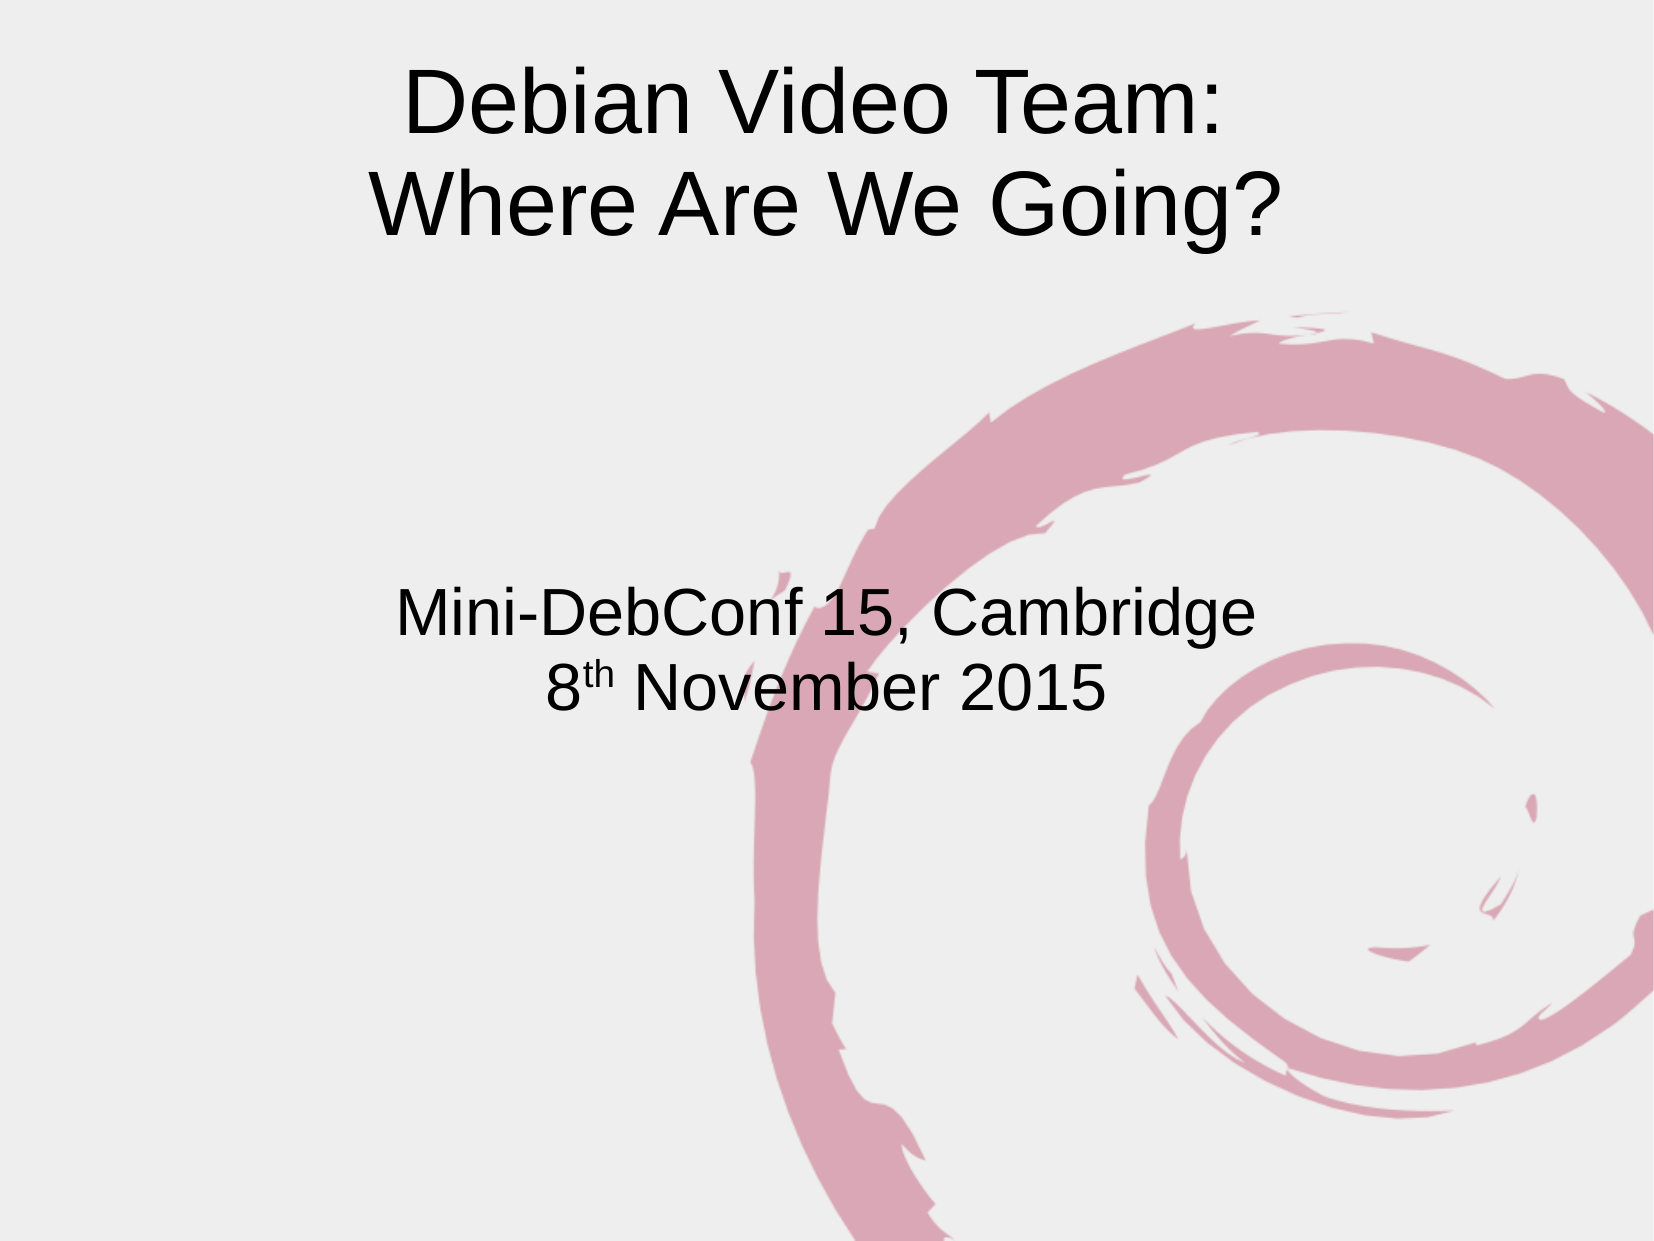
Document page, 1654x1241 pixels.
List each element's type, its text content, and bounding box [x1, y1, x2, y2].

title Debian Video Team: Where Are We Going? [82, 49, 1571, 257]
subtitle Mini-DebConf 15, Cambridge 8th November 2015 [82, 290, 1571, 1010]
picture [0, 0, 1654, 1241]
